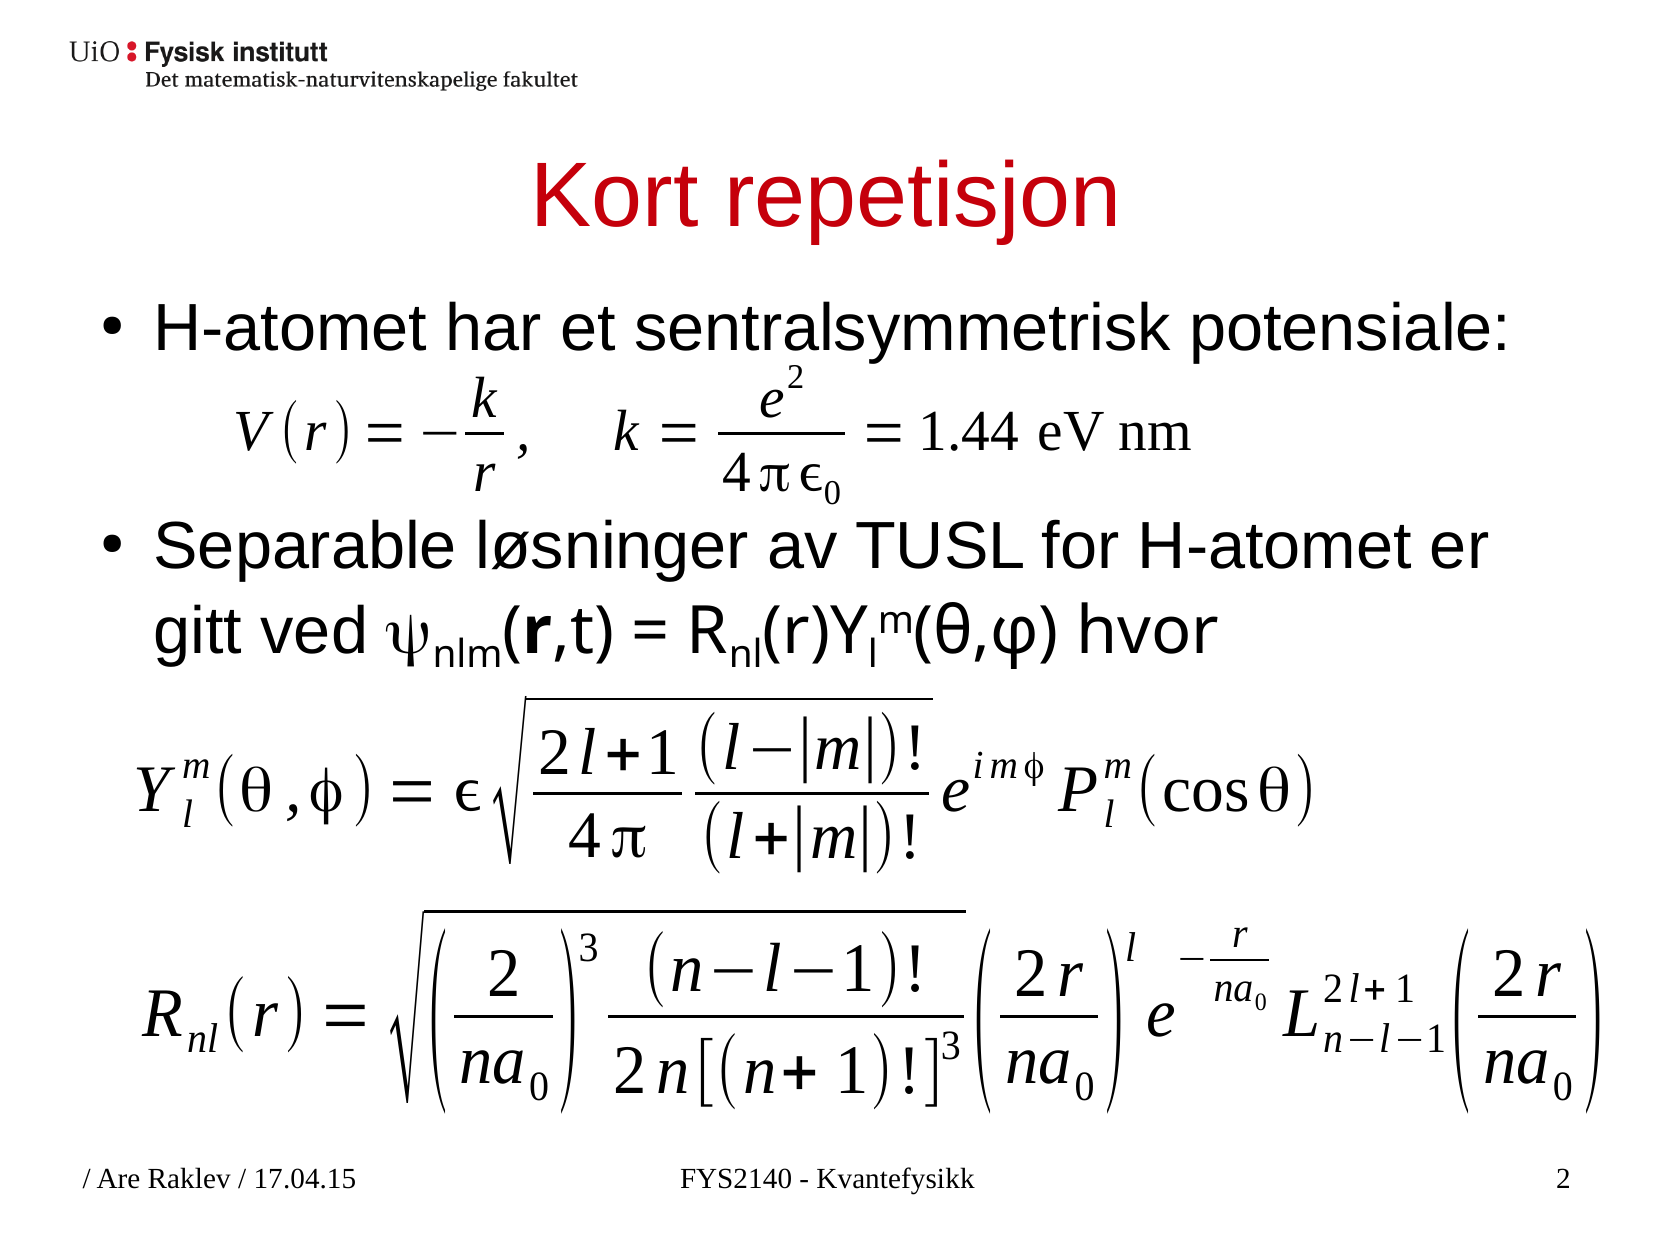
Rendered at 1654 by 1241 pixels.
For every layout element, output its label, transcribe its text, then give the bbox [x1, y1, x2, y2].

chart [132, 907, 1612, 1119]
title Kort repetisjon [82, 90, 1571, 290]
picture [68, 37, 581, 93]
list H-atomet har et sentralsymmetrisk potensiale: Separable løsninger av TUSL for H-atomet er gitt ved ψnlm(r,t) = Rnl(r)Ylm(θ,φ) hvor [82, 290, 1576, 1094]
chart [227, 357, 1201, 512]
chart [128, 693, 1323, 878]
